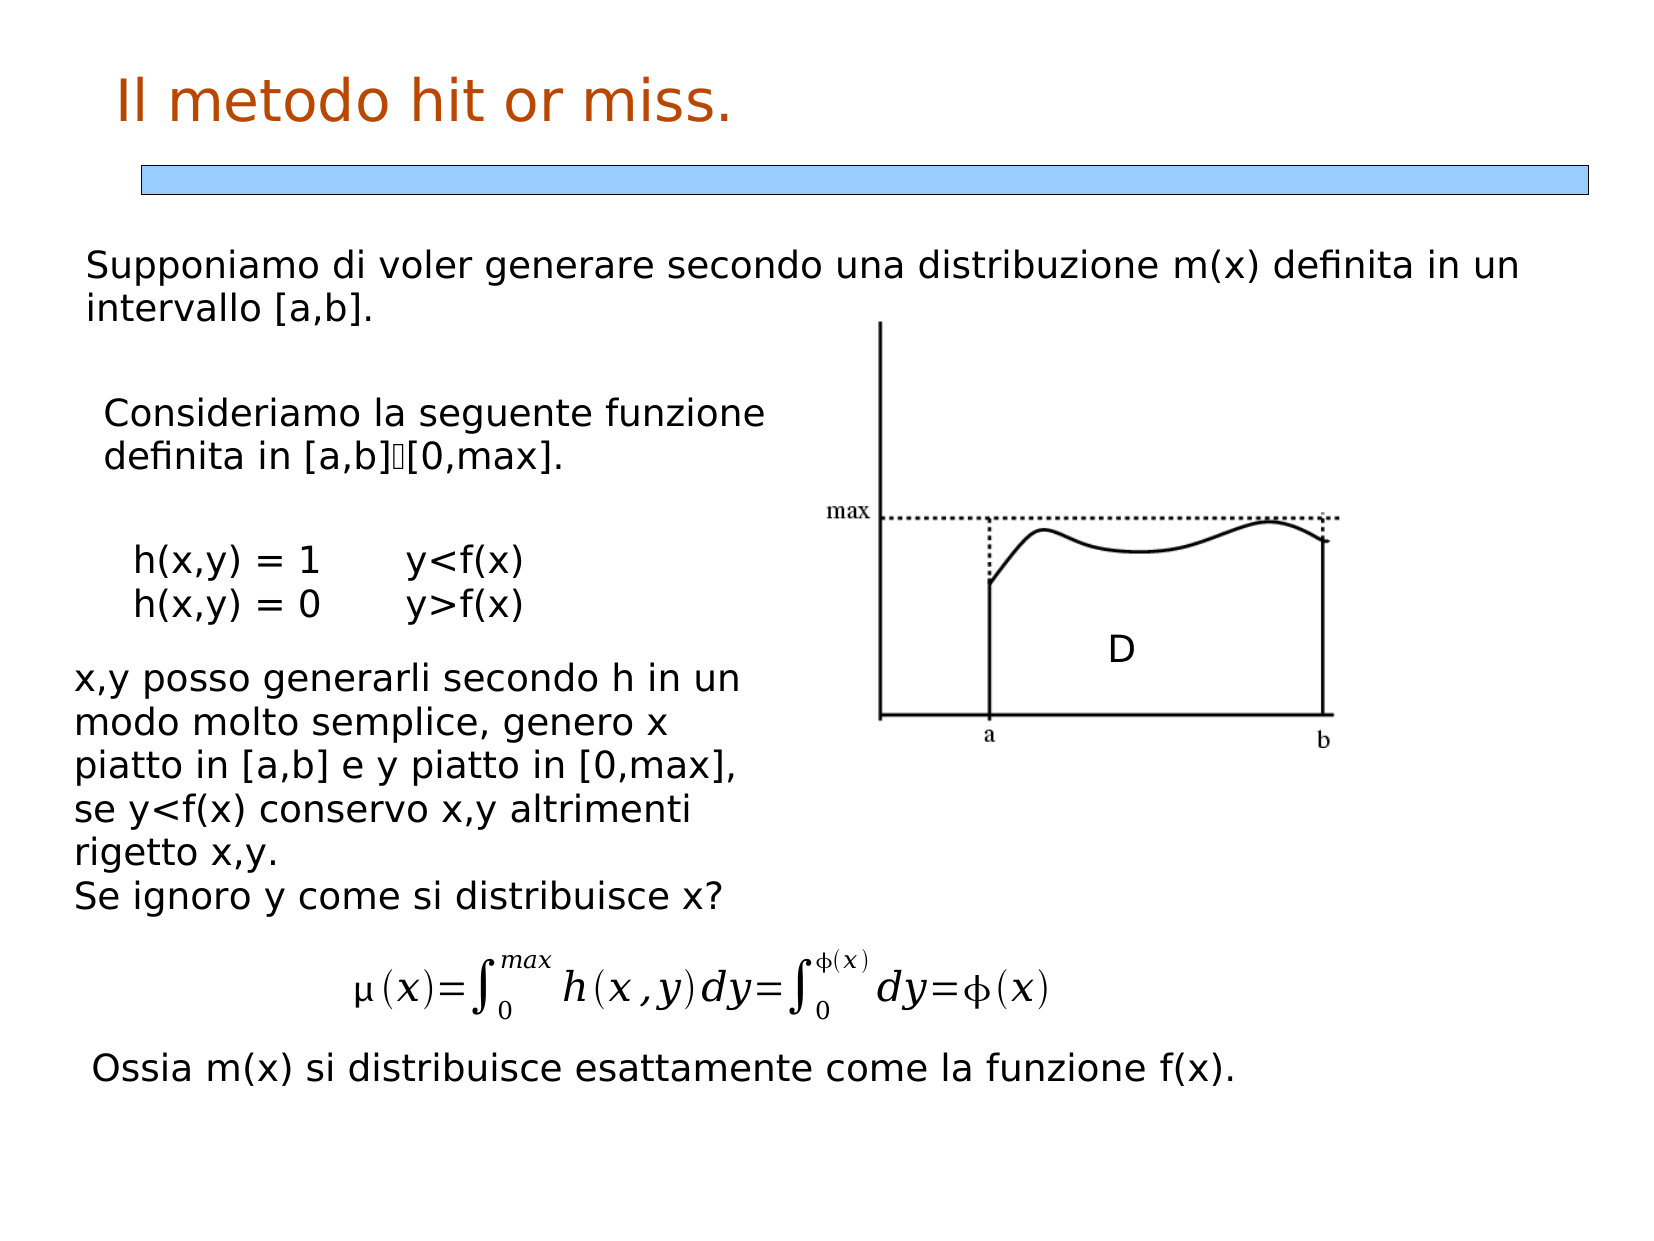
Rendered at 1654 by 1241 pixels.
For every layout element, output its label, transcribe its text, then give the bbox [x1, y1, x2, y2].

text_box Supponiamo di voler generare secondo una distribuzione m(x) definita in un intervallo [a,b]. [70, 236, 1560, 341]
chart [342, 944, 1061, 1025]
text_box Il metodo hit or miss. [100, 59, 1282, 143]
text_box h(x,y) = 1 y<f(x) h(x,y) = 0 y>f(x) [118, 531, 621, 639]
text_box Ossia m(x) si distribuisce esattamente come la funzione f(x). [76, 1039, 1465, 1101]
text_box x,y posso generarli secondo h in un modo molto semplice, genero x piatto in [a,b] e y piatto in [0,max], se y<f(x) conservo x,y altrimenti rigetto x,y. Se ignoro y come si distribuisce x? [59, 649, 798, 929]
text_box Consideriamo la seguente funzione definita in [a,b][0,max]. [88, 383, 798, 489]
text_box D [1092, 620, 1152, 679]
picture [826, 318, 1343, 748]
